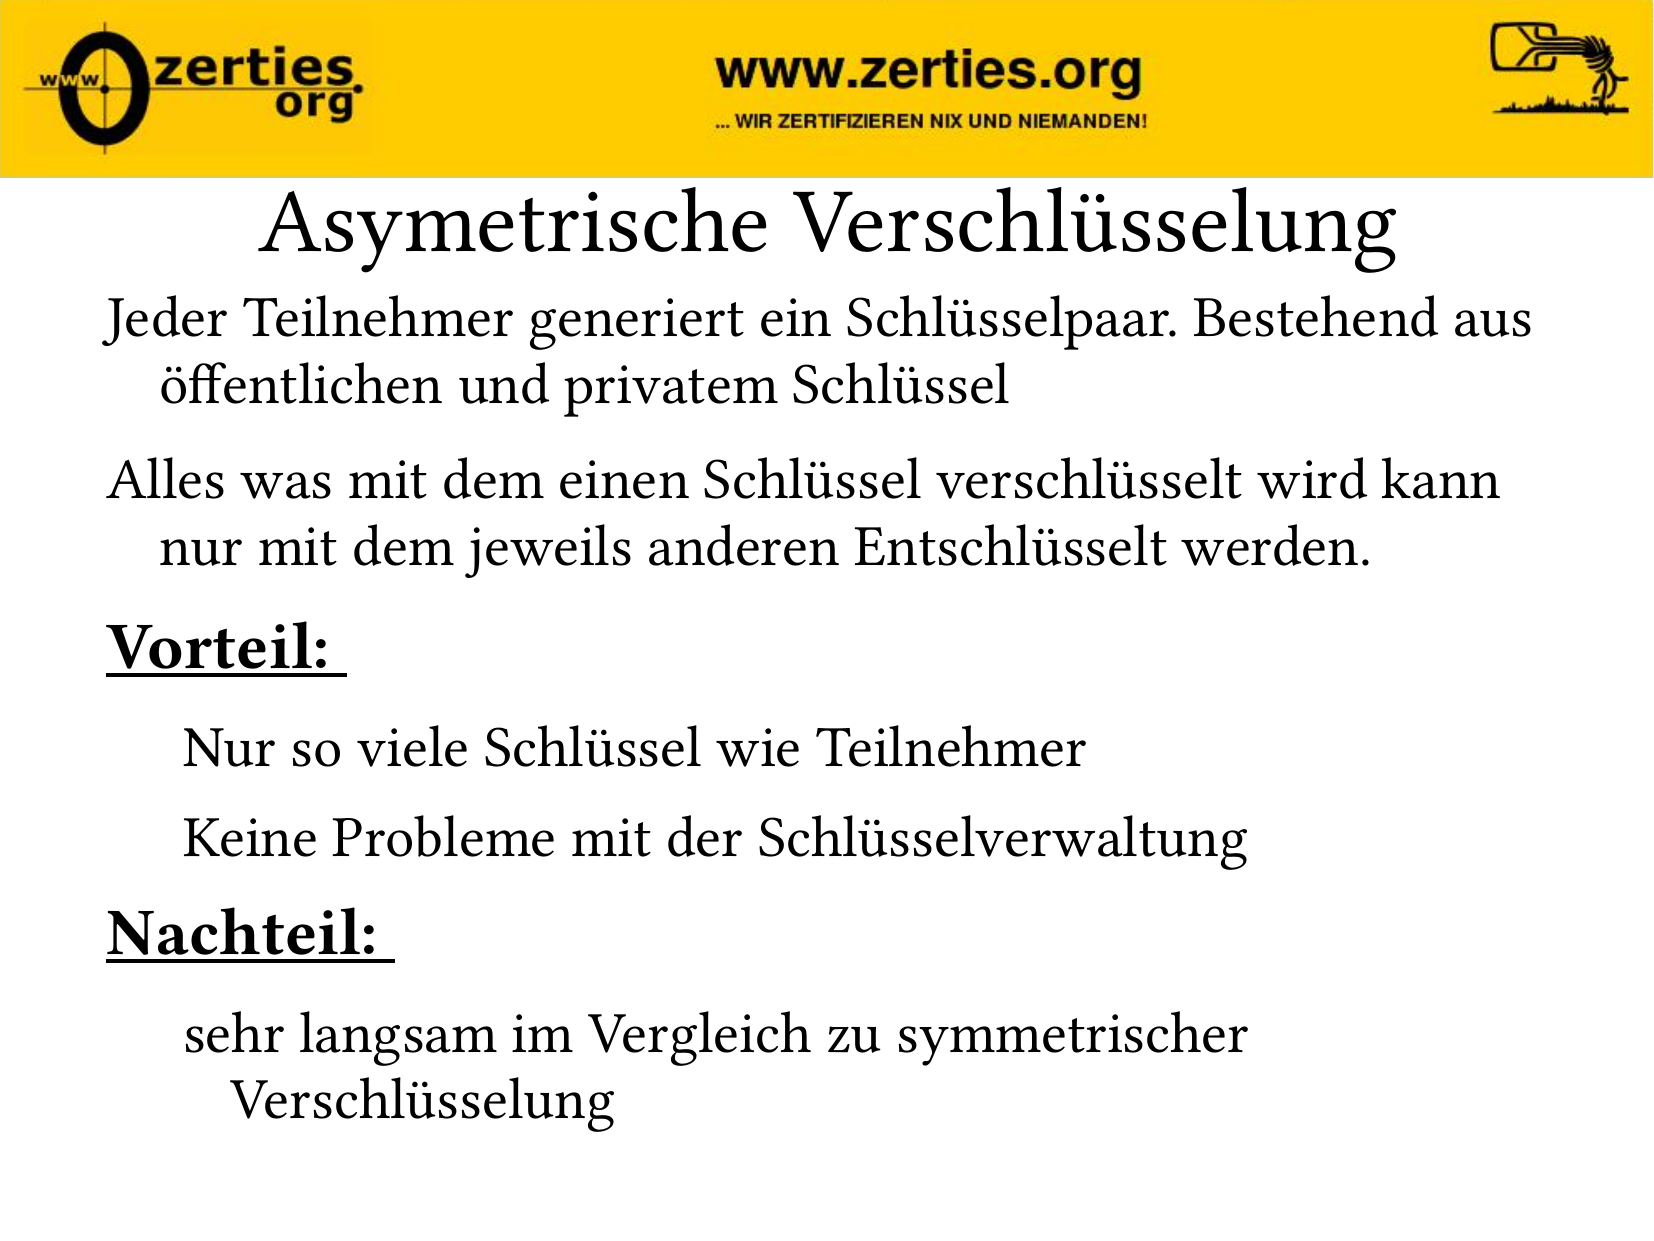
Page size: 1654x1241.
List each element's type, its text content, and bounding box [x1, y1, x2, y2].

list Jeder Teilnehmer generiert ein Schlüsselpaar. Bestehend aus öffentlichen und privatem Schlüssel Alles was mit dem einen Schlüssel verschlüsselt wird kann nur mit dem jeweils anderen Entschlüsselt werden. Vorteil: Nur so viele Schlüssel wie Teilnehmer Keine Probleme mit der Schlüsselverwaltung Nachteil: sehr langsam im Vergleich zu symmetrischer Verschlüsselung [88, 284, 1595, 1171]
title Asymetrische Verschlüsselung [123, 118, 1536, 284]
picture [0, 0, 1654, 178]
